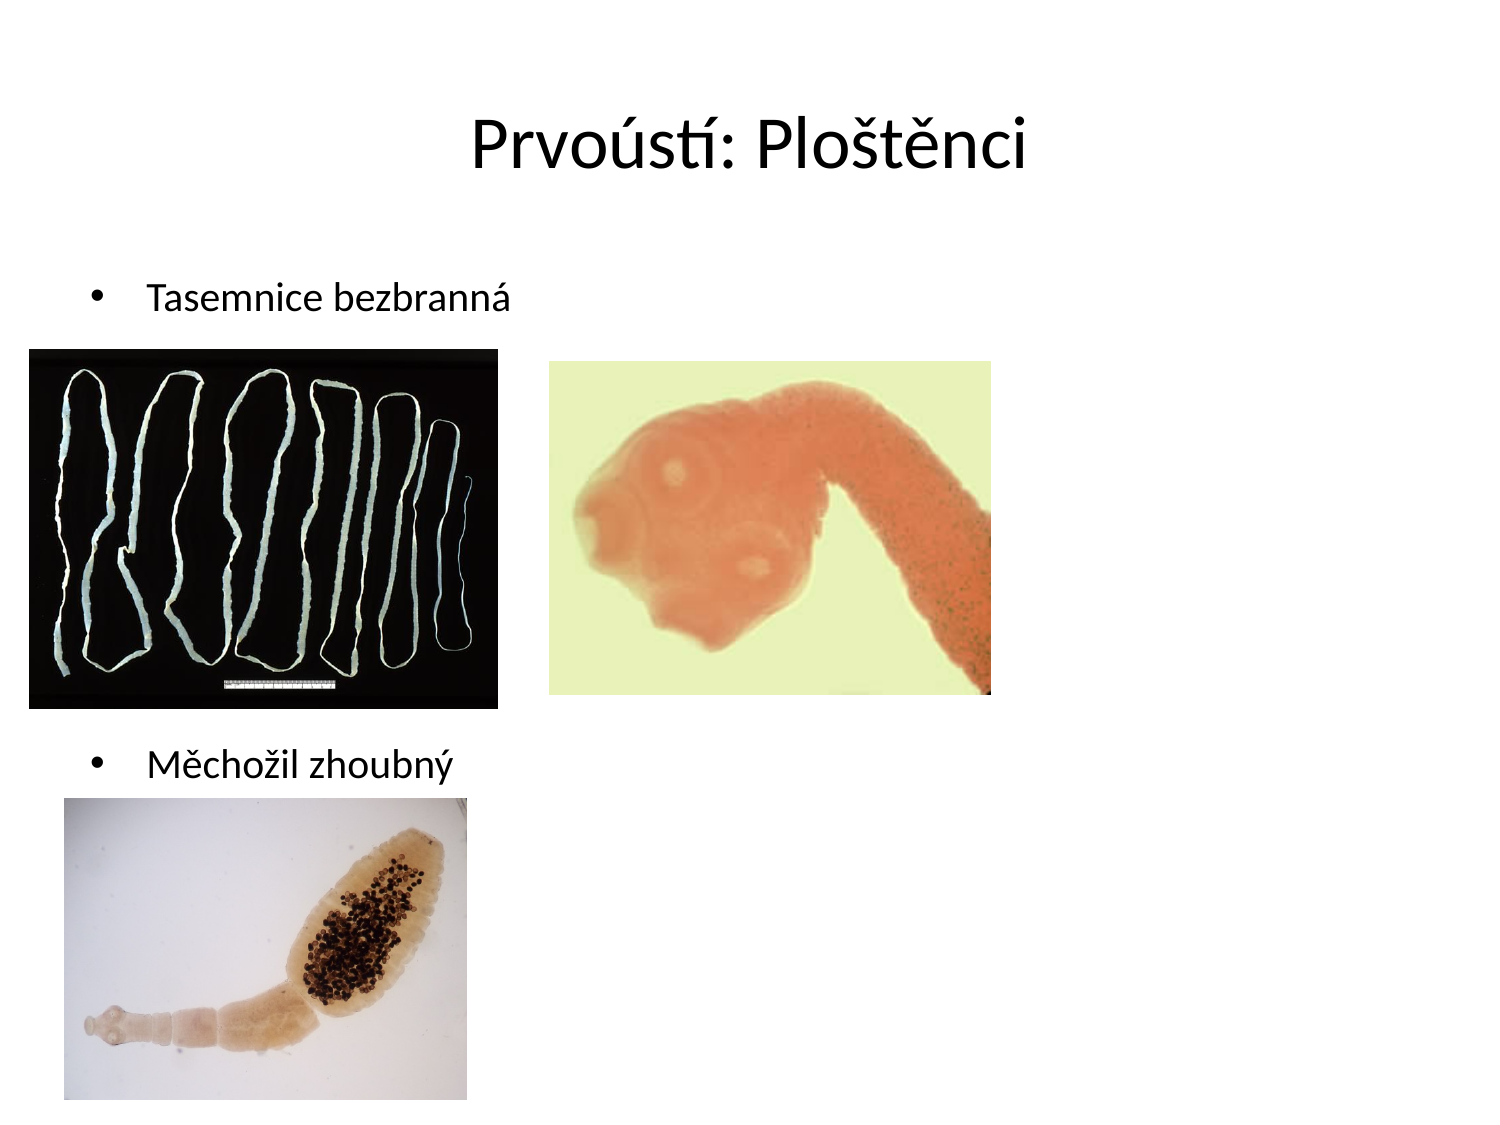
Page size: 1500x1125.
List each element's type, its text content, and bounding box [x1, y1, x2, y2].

picture [29, 349, 498, 709]
picture [549, 361, 991, 695]
list Tasemnice bezbranná Měchožil zhoubný [75, 262, 1425, 1005]
title Prvoústí: Ploštěnci [75, 45, 1425, 233]
picture [64, 798, 467, 1100]
